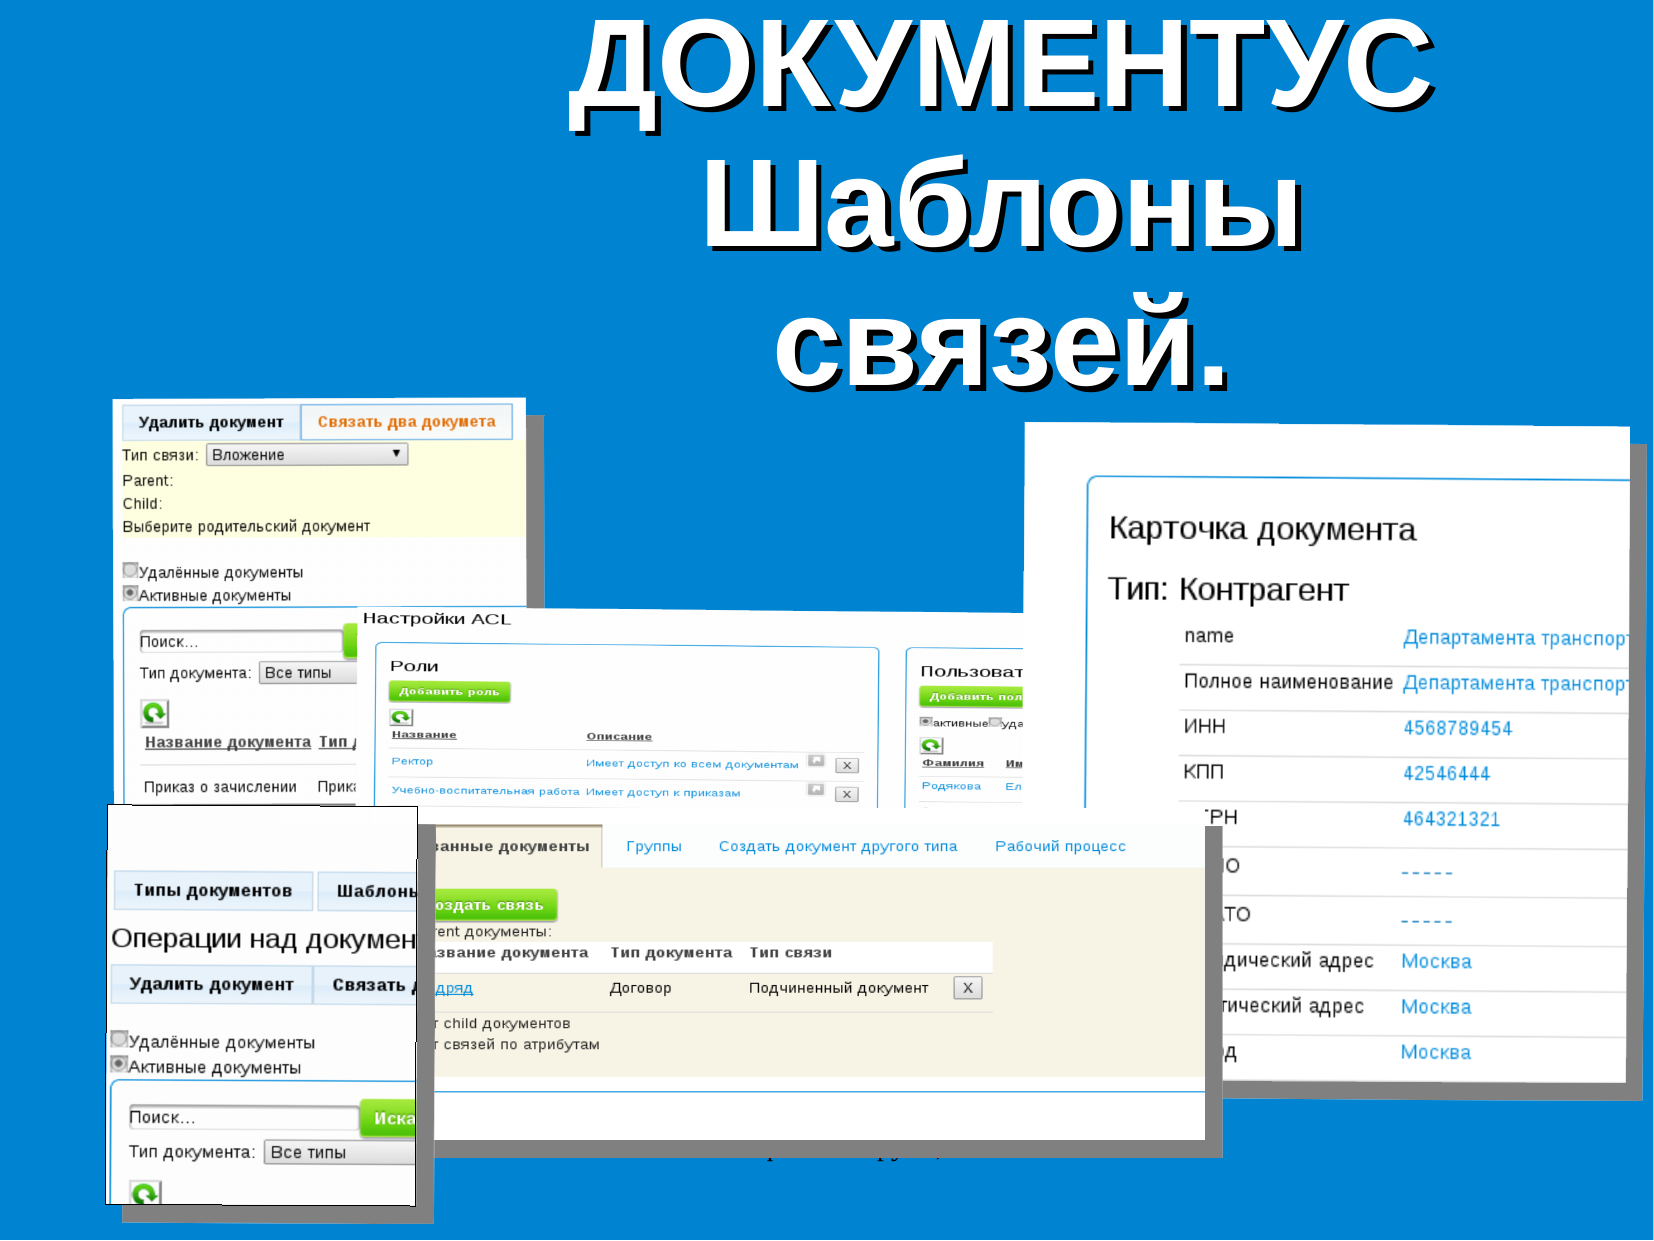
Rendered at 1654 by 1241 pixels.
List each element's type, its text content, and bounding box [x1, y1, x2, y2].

picture [105, 397, 1630, 1207]
text_box ДОКУМЕНТУС Шаблоны связей. [480, 0, 1524, 413]
